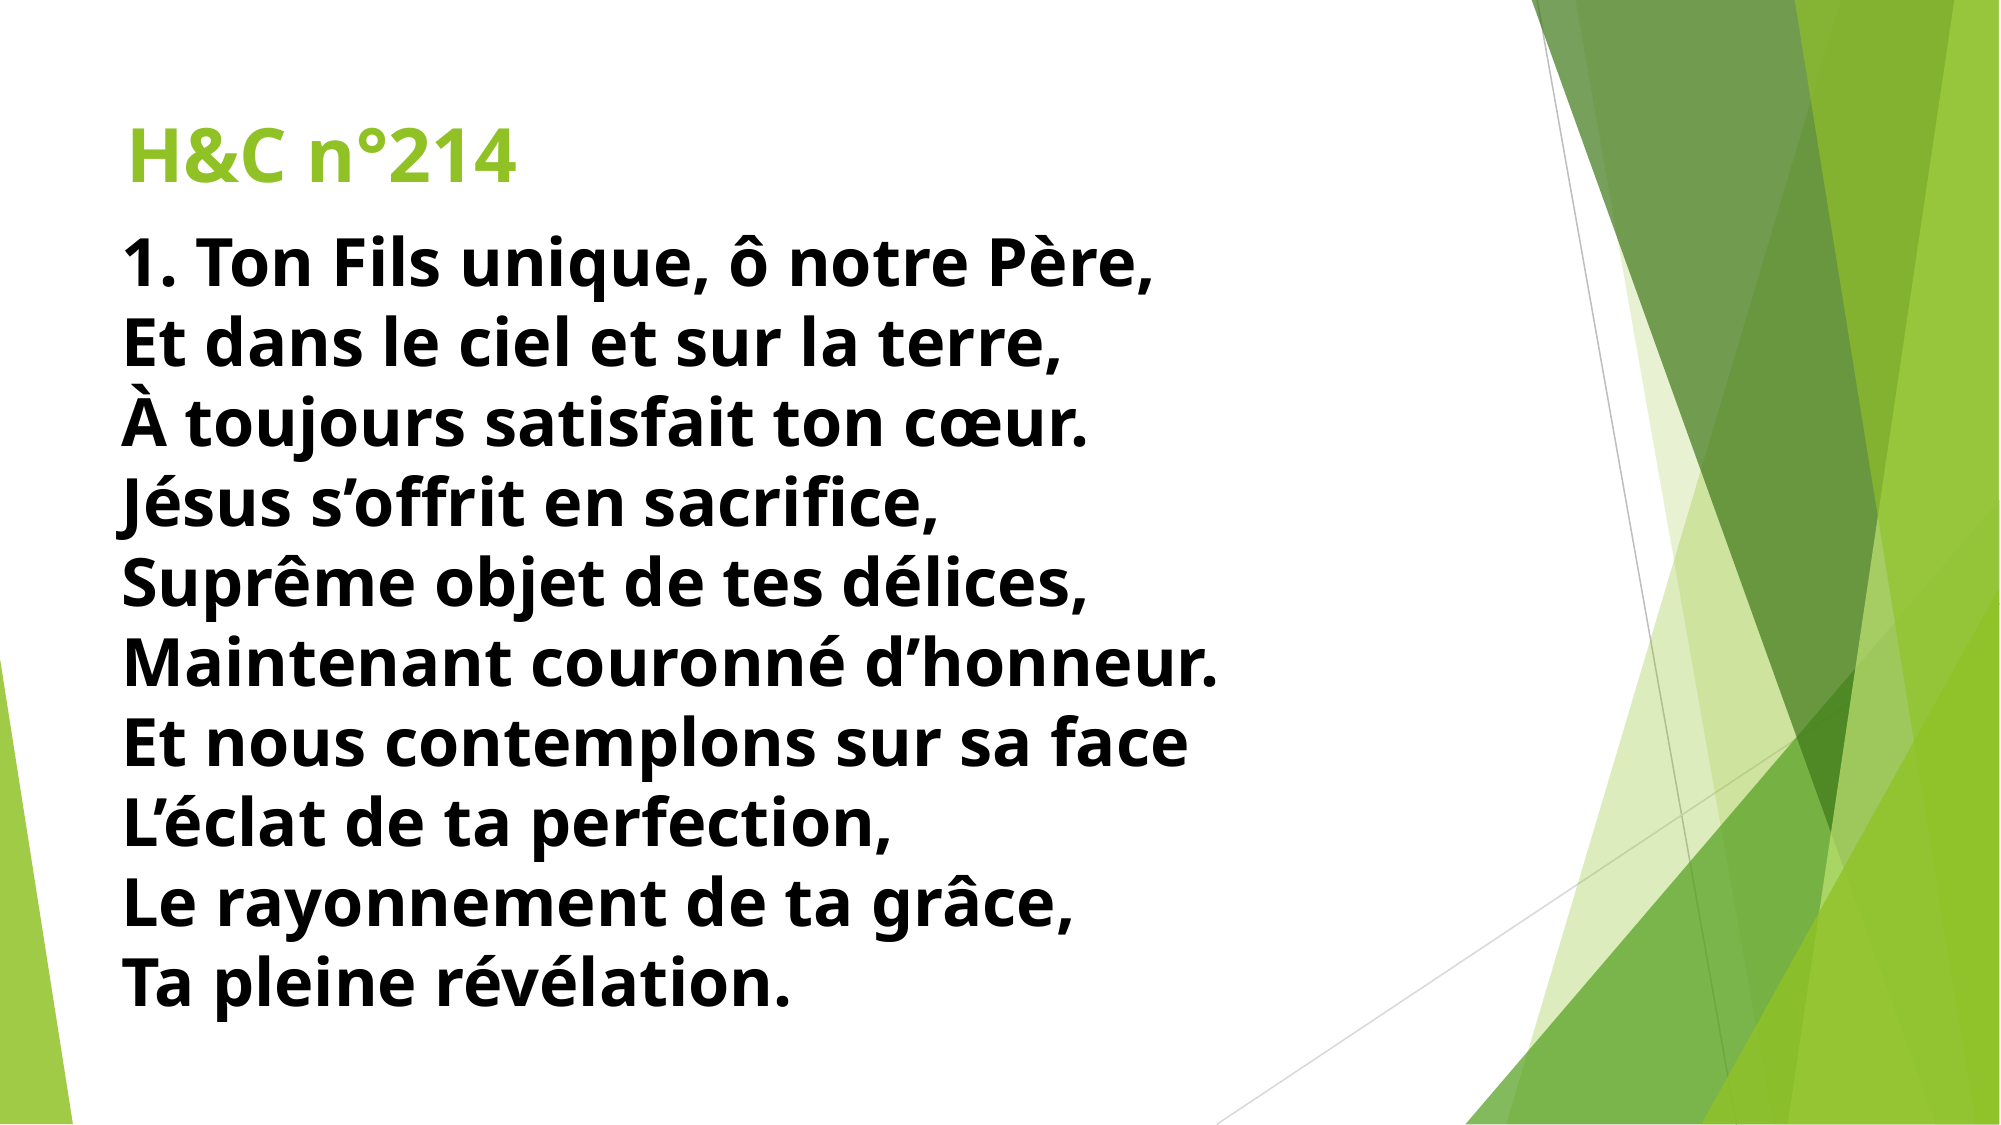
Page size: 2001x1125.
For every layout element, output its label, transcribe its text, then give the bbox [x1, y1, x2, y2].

text_box H&C n°214 [111, 99, 1522, 212]
text_box 1. Ton Fils unique, ô notre Père, Et dans le ciel et sur la terre, À toujours satisfait ton cœur. Jésus s’offrit en sacrifice, Suprême objet de tes délices, Maintenant couronné d’honneur. Et nous contemplons sur sa face L’éclat de ta perfection, Le rayonnement de ta grâce, Ta pleine révélation. [106, 212, 1961, 1074]
